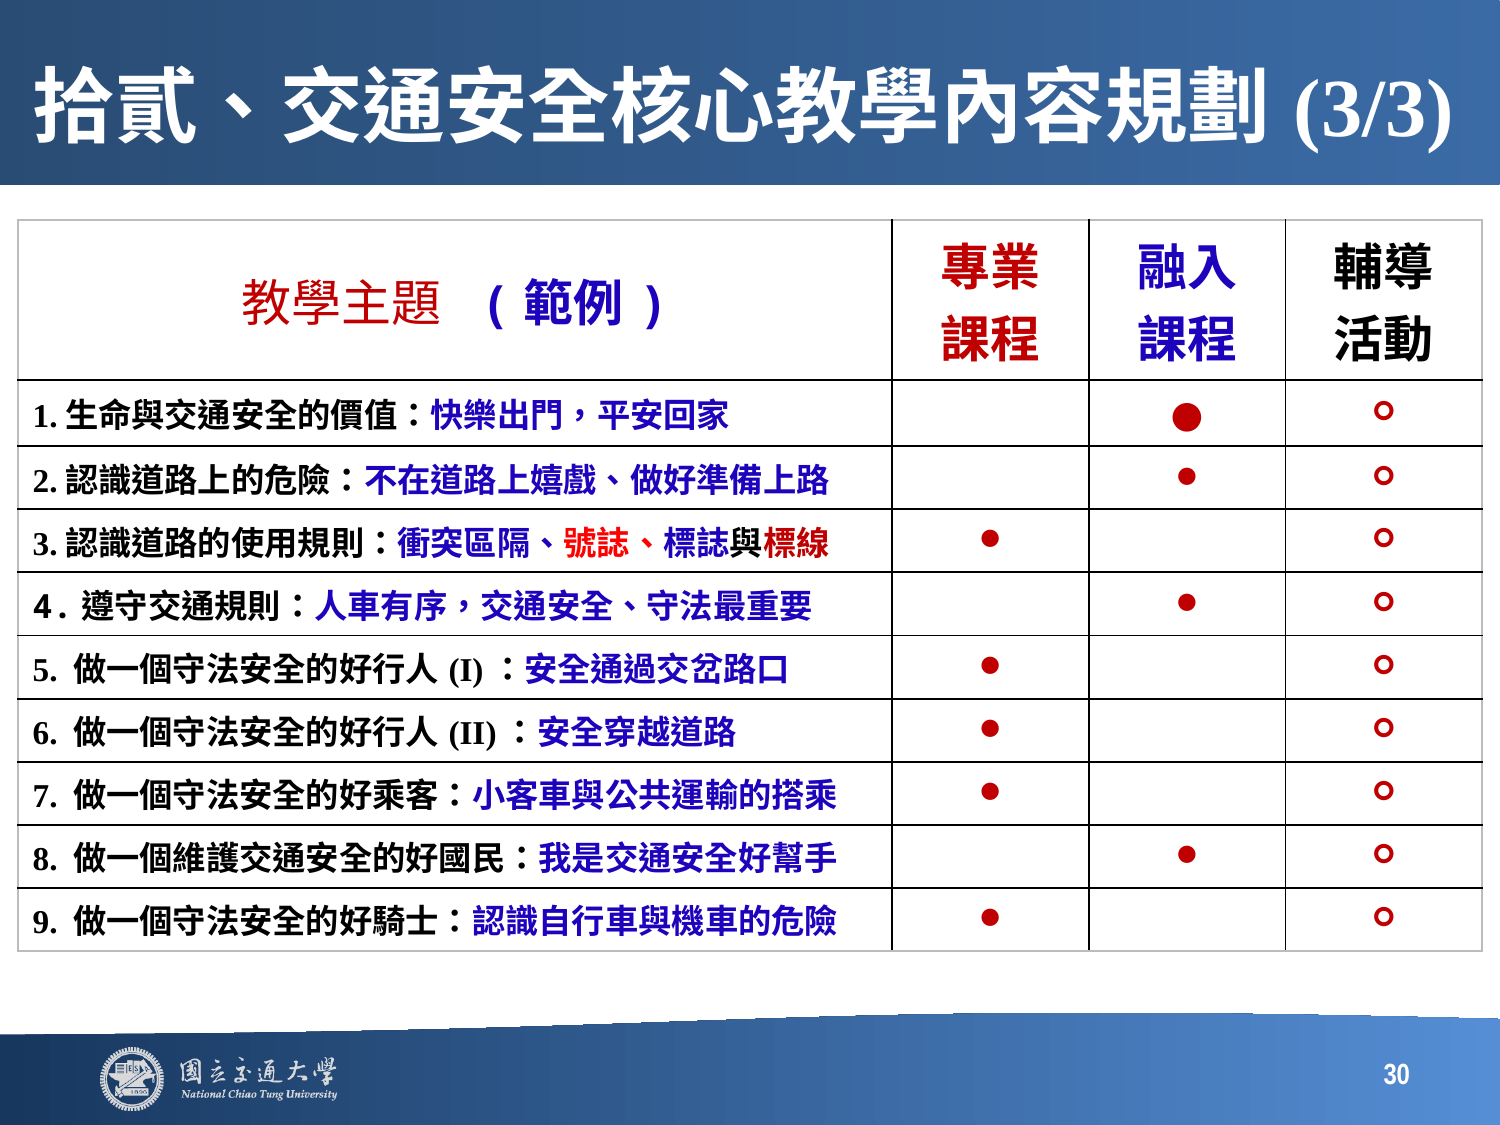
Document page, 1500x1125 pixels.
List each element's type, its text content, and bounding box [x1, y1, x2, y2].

table_cell 4.遵守交通規則：人車有序，交通安全、守法最重要 [19, 573, 891, 635]
table_header 專業 課程 [893, 221, 1088, 379]
table_cell ● [1090, 826, 1285, 887]
table_cell [893, 381, 1088, 445]
table_cell ○ [1286, 889, 1481, 950]
table_header 教學主題 (範例) [19, 221, 891, 379]
table_header 融入 課程 [1090, 221, 1285, 379]
title 拾貳、交通安全核心教學內容規劃(3/3) [17, 31, 1483, 171]
table_cell 1.生命與交通安全的價值：快樂出門，平安回家 [19, 381, 891, 445]
table_cell ○ [1286, 763, 1481, 824]
table_cell ○ [1286, 826, 1481, 887]
table_cell [893, 447, 1088, 508]
table_cell ○ [1286, 636, 1481, 698]
table_cell 6. 做一個守法安全的好行人(II)：安全穿越道路 [19, 700, 891, 761]
table_cell ○ [1286, 381, 1481, 445]
table_cell 7. 做一個守法安全的好乘客：小客車與公共運輸的搭乘 [19, 763, 891, 824]
table_cell 2.認識道路上的危險：不在道路上嬉戲、做好準備上路 [19, 447, 891, 508]
table_cell ● [1090, 447, 1285, 508]
table_cell [1090, 700, 1285, 761]
table_cell ● [893, 636, 1088, 698]
table_cell 9. 做一個守法安全的好騎士：認識自行車與機車的危險 [19, 889, 891, 950]
table_cell ○ [1286, 510, 1481, 571]
table_cell ○ [1286, 447, 1481, 508]
table_cell [1090, 510, 1285, 571]
table_cell ● [1090, 381, 1285, 445]
table_cell ● [893, 889, 1088, 950]
table_cell [893, 573, 1088, 635]
table_cell 3.認識道路的使用規則：衝突區隔、號誌、標誌與標線 [19, 510, 891, 571]
slide_number <編號> [1074, 1042, 1425, 1103]
table_cell [1090, 636, 1285, 698]
table_cell 8. 做一個維護交通安全的好國民：我是交通安全好幫手 [19, 826, 891, 887]
table_cell [1090, 889, 1285, 950]
table_cell ● [893, 510, 1088, 571]
table_cell [1090, 763, 1285, 824]
table_cell ● [893, 763, 1088, 824]
table_cell ○ [1286, 573, 1481, 635]
table_cell ○ [1286, 700, 1481, 761]
table_cell 5. 做一個守法安全的好行人(I)：安全通過交岔路口 [19, 636, 891, 698]
table_cell [893, 826, 1088, 887]
table_cell ● [1090, 573, 1285, 635]
table_cell ● [893, 700, 1088, 761]
table_header 輔導 活動 [1286, 221, 1481, 379]
